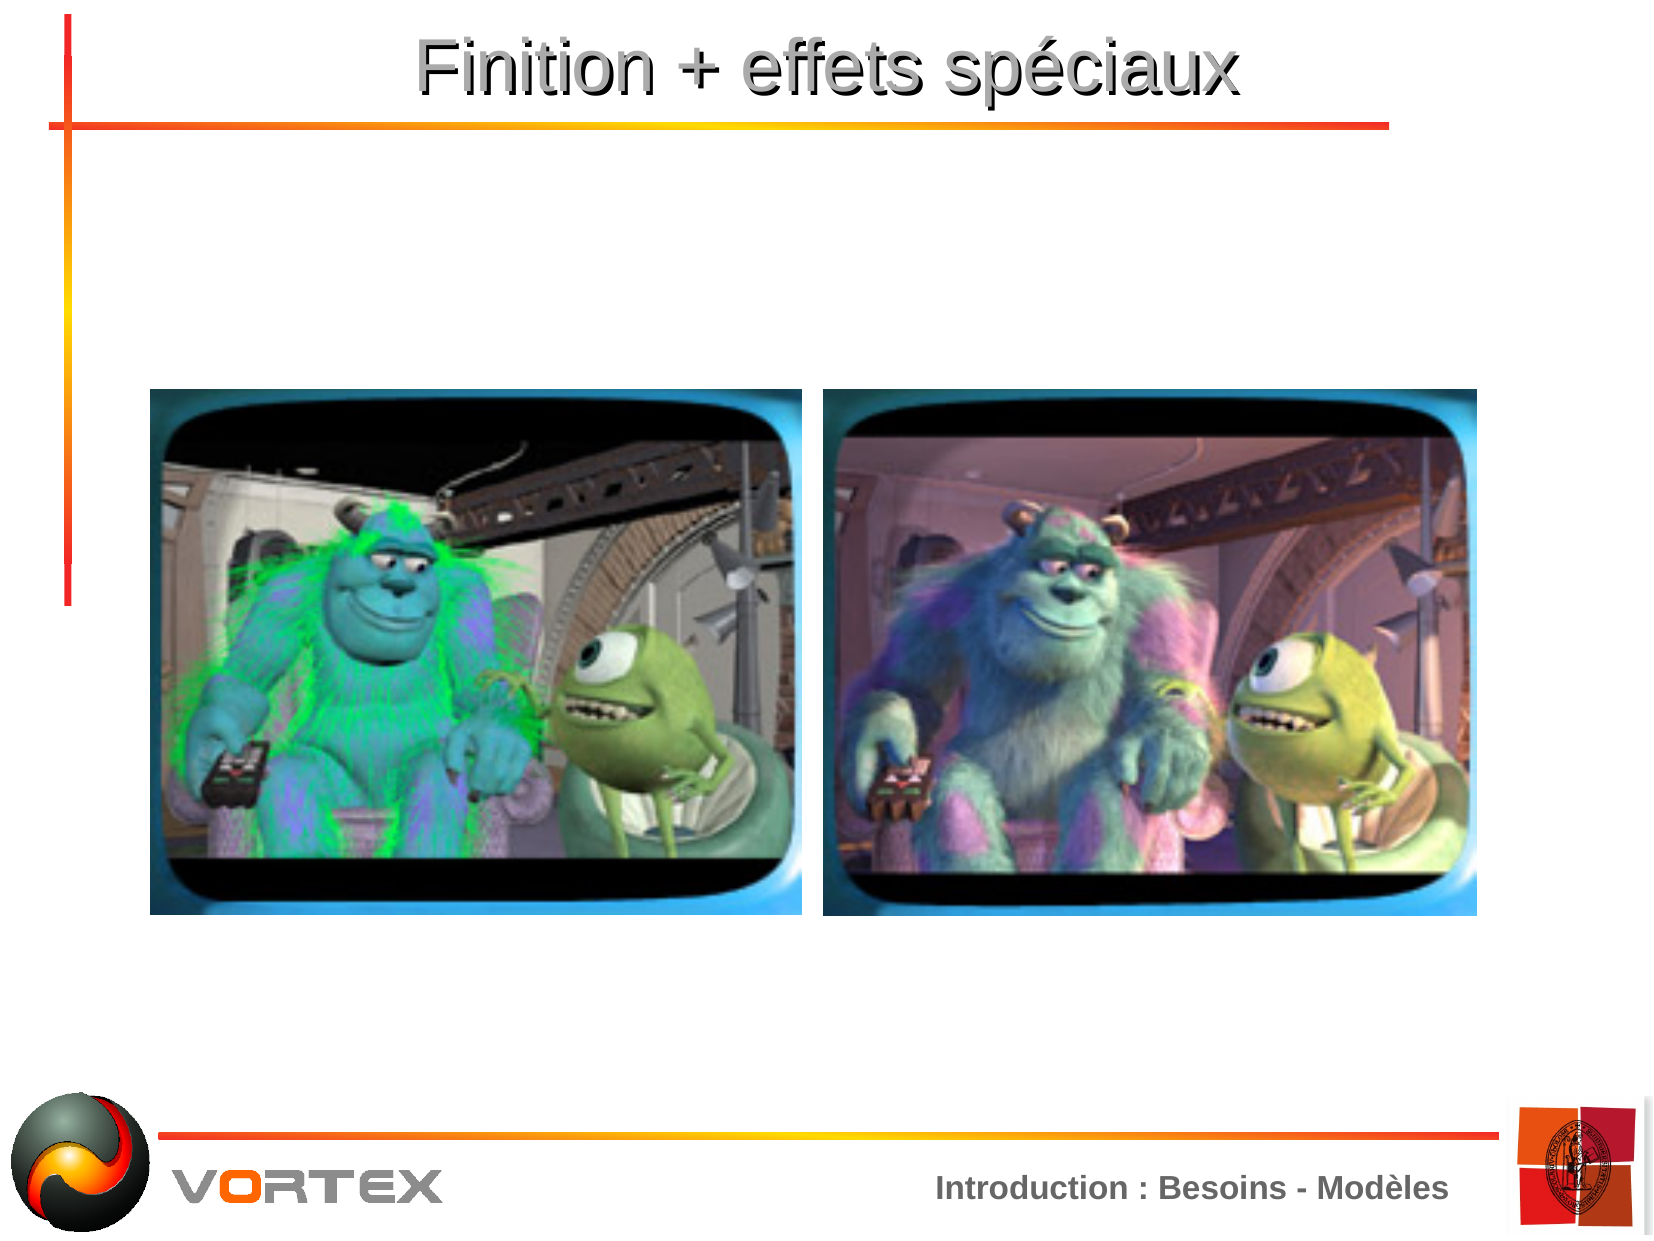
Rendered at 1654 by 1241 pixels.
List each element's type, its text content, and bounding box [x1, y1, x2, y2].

picture [150, 389, 802, 915]
picture [823, 389, 1477, 916]
picture [11, 1092, 443, 1232]
picture [1505, 1096, 1653, 1235]
title Finition + effets spéciaux [0, 9, 1654, 123]
